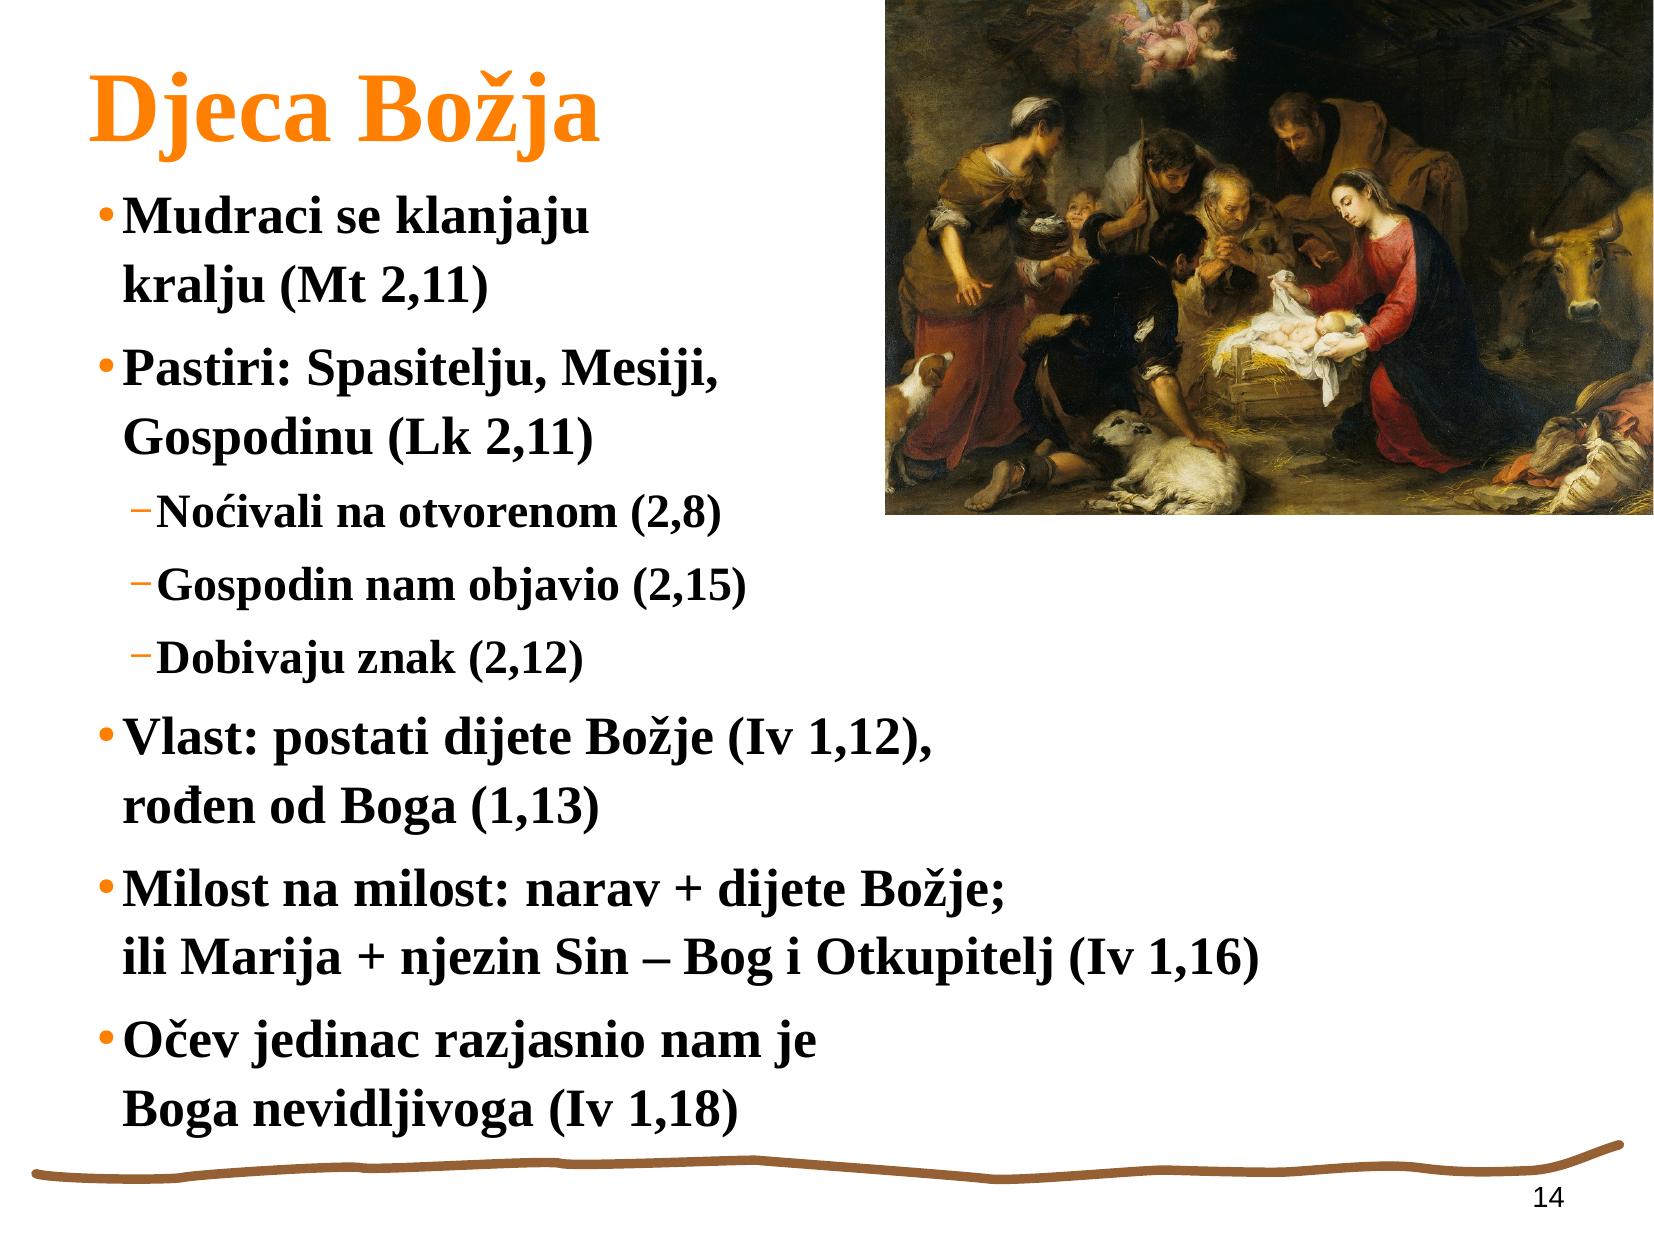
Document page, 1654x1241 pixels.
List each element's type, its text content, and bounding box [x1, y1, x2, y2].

list Mudraci se klanjaju kralju (Mt 2,11) Pastiri: Spasitelju, Mesiji, Gospodinu (Lk 2,11) Noćivali na otvorenom (2,8) Gospodin nam objavio (2,15) Dobivaju znak (2,12) Vlast: postati dijete Božje (Iv 1,12), rođen od Boga (1,13) Milost na milost: narav + dijete Božje; ili Marija + njezin Sin – Bog i Otkupitelj (Iv 1,16) Očev jedinac razjasnio nam je Boga nevidljivoga (Iv 1,18) [88, 177, 1654, 1142]
title Djeca Božja [88, 39, 885, 177]
picture [885, 0, 1654, 515]
